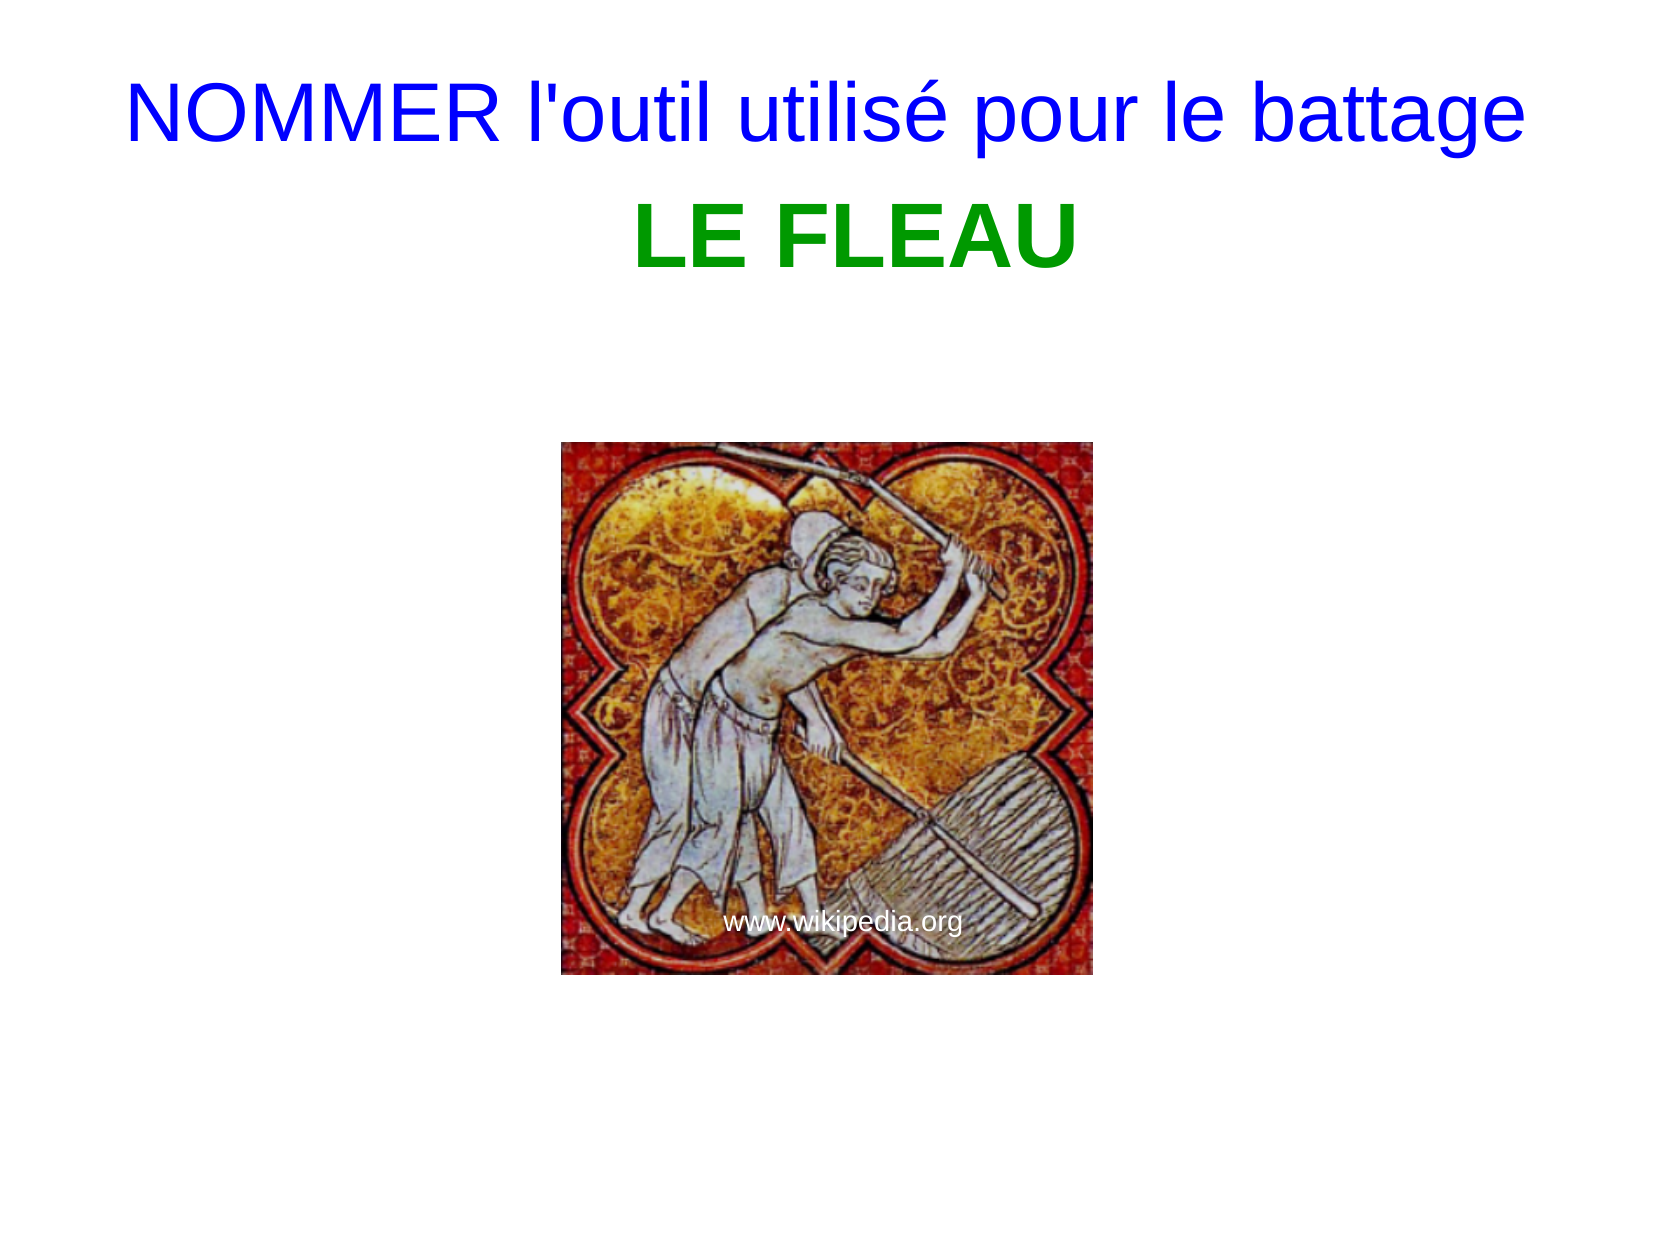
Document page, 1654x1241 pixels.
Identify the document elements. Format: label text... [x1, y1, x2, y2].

picture [561, 442, 1093, 975]
text_box LE FLEAU [88, 177, 1625, 296]
text_box NOMMER l'outil utilisé pour le battage [59, 59, 1595, 167]
text_box www.wikipedia.org [708, 897, 1004, 945]
